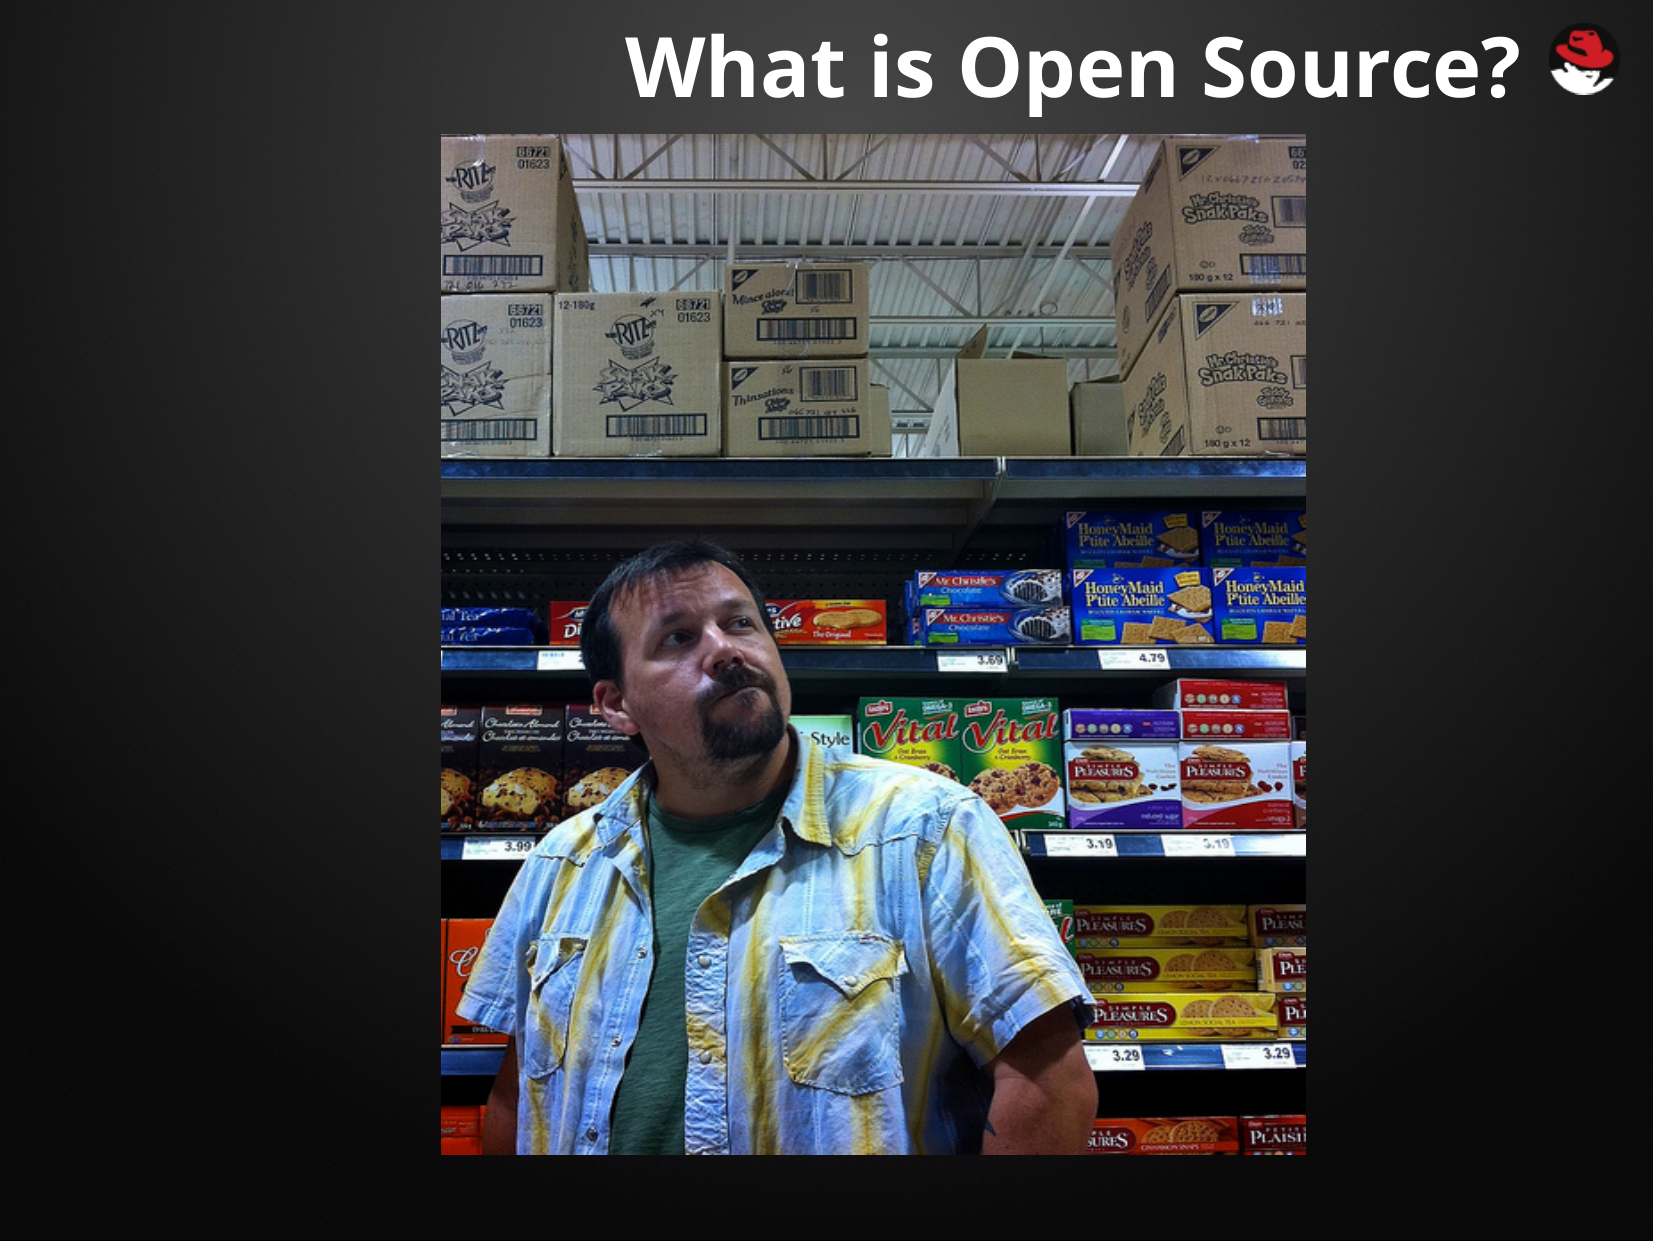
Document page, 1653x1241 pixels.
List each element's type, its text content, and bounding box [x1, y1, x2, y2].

title What is Open Source? [87, 10, 1523, 111]
picture [0, 0, 1653, 1240]
